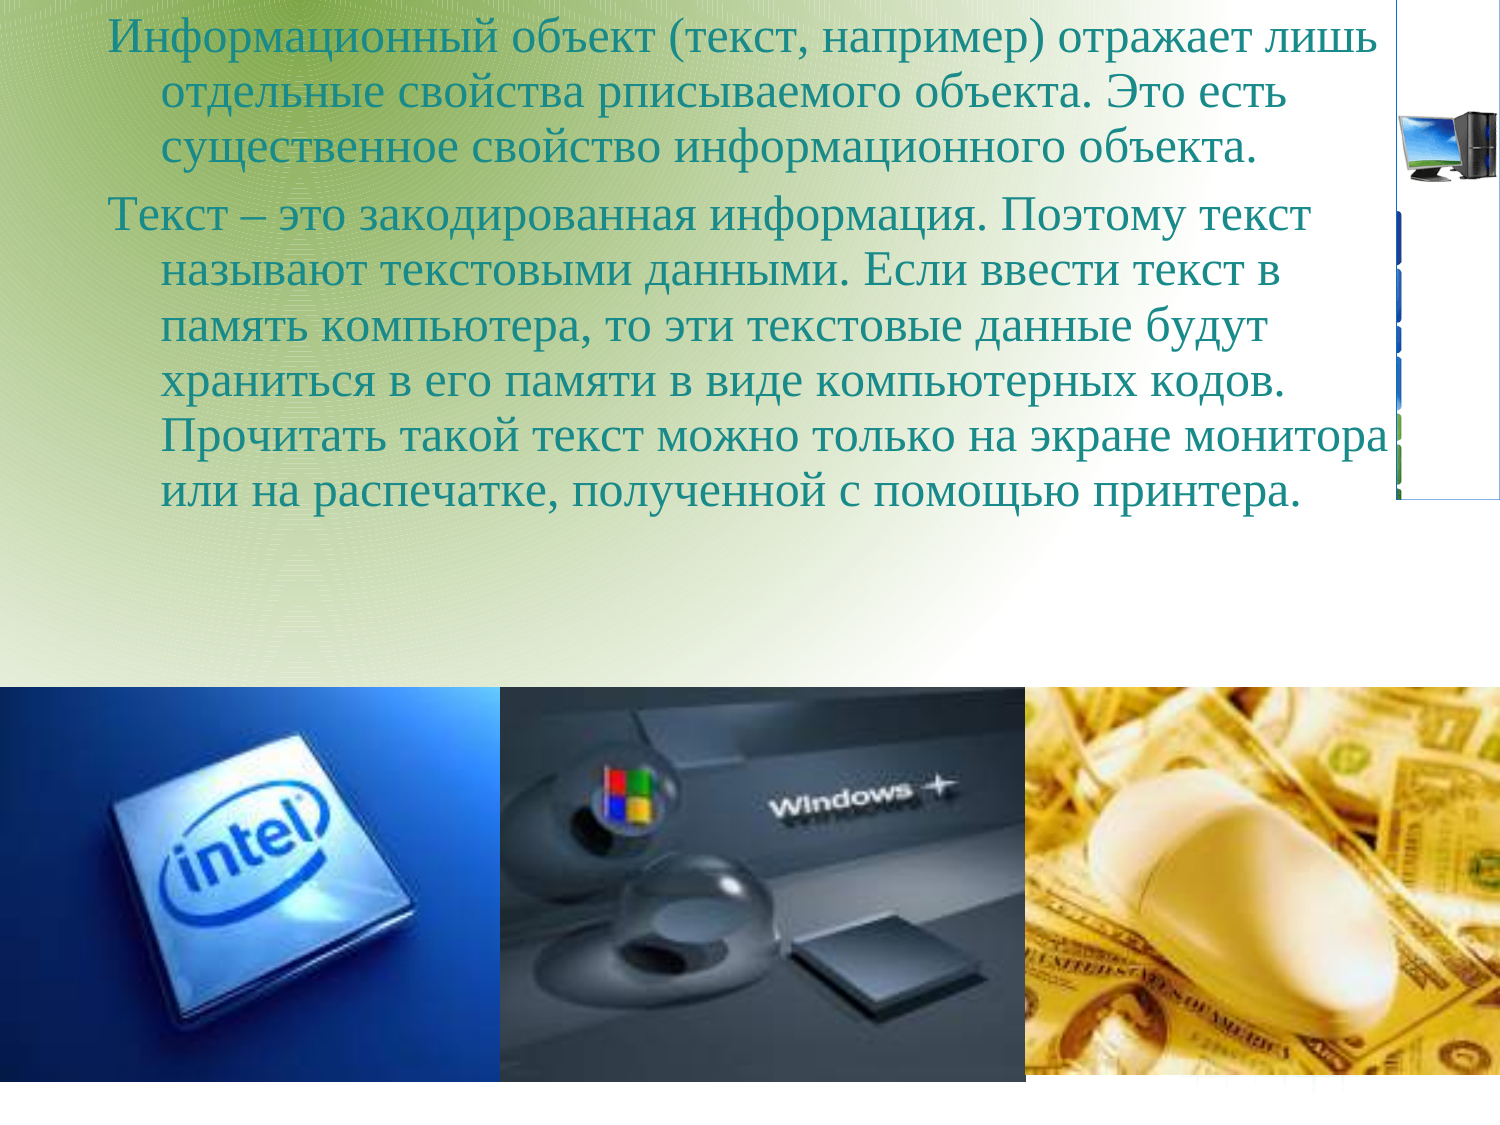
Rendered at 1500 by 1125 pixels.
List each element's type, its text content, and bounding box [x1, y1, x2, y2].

list Информационный объект (текст, например) отражает лишь отдельные свойства рписываемого объекта. Это есть существенное свойство информационного объекта. Текст – это закодированная информация. Поэтому текст называют текстовыми данными. Если ввести текст в память компьютера, то эти текстовые данные будут храниться в его памяти в виде компьютерных кодов. Прочитать такой текст можно только на экране монитора или на распечатке, полученной с помощью принтера. [75, 0, 1426, 687]
picture [0, 687, 1500, 1098]
picture [1396, 0, 1500, 501]
